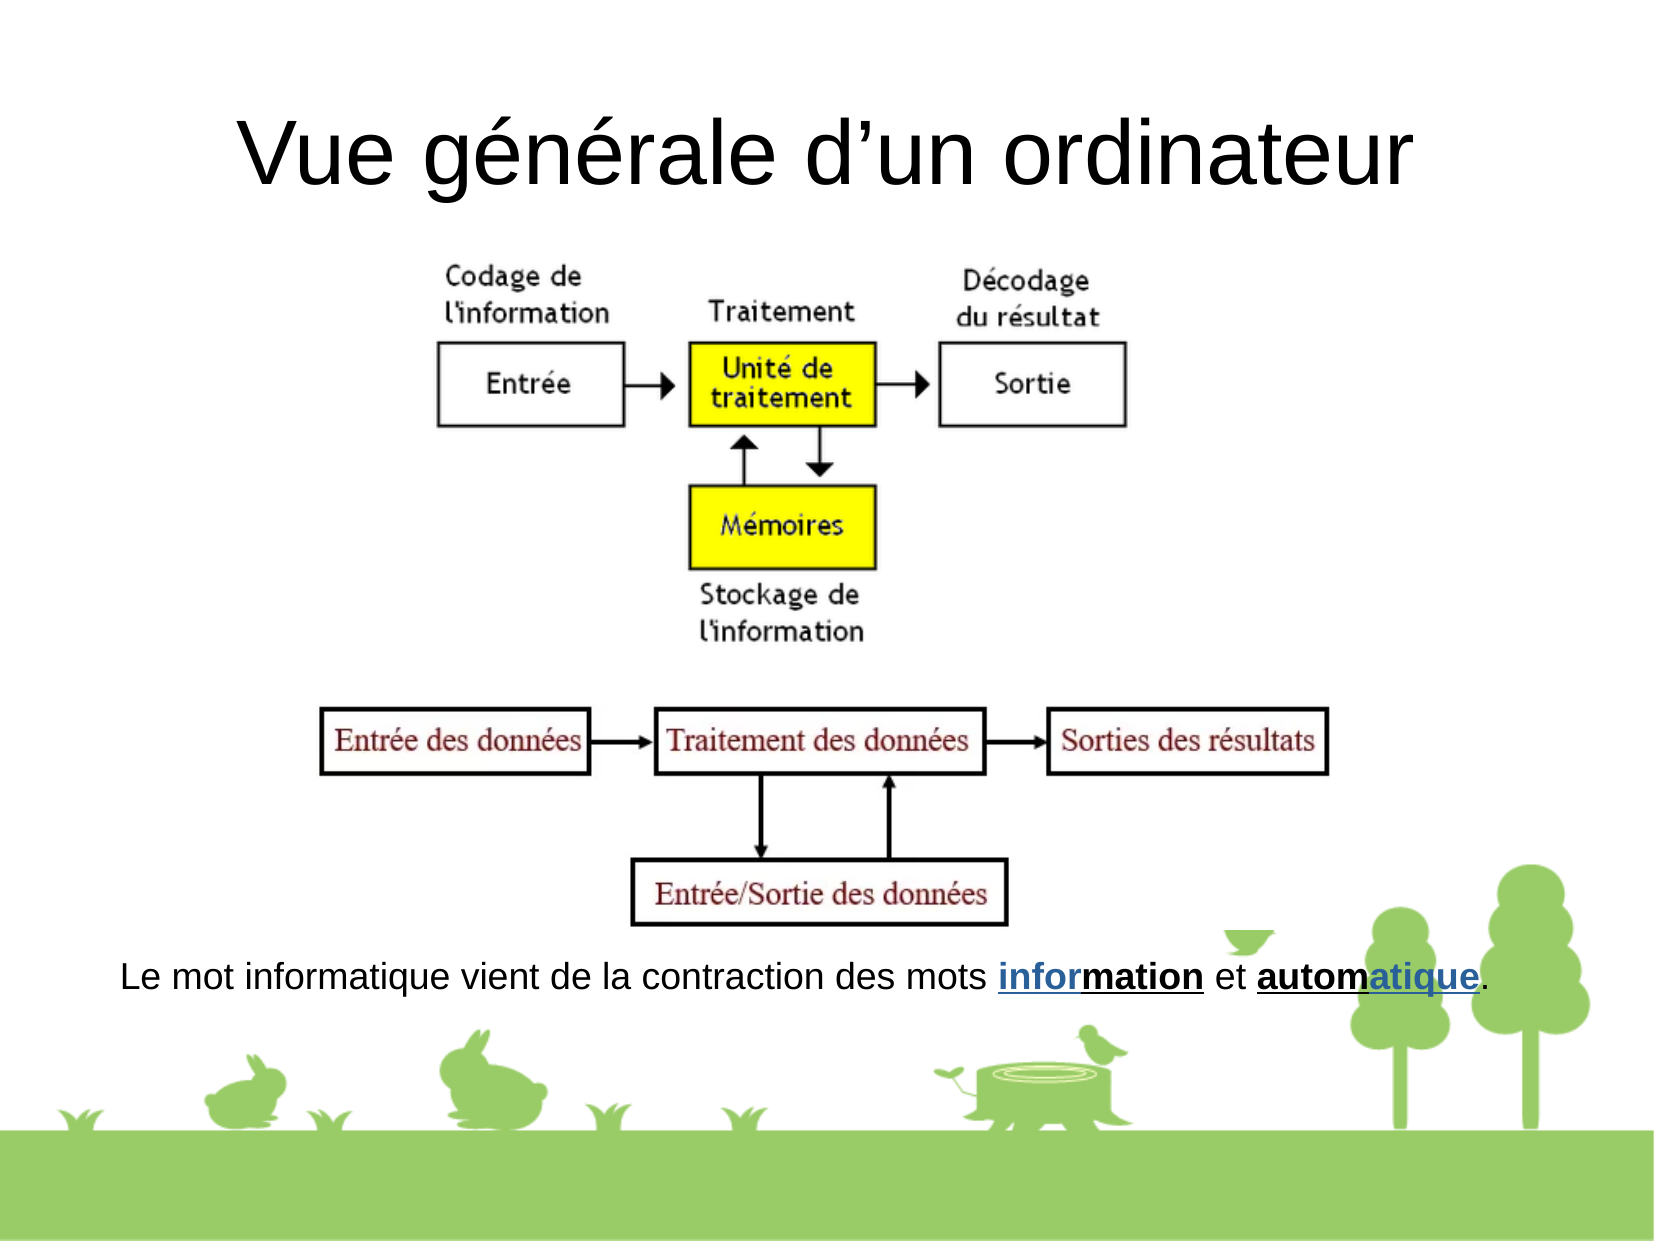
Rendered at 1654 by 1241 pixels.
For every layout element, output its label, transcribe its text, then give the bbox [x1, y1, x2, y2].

picture [0, 0, 1654, 1241]
text_box Le mot informatique vient de la contraction des mots information et automatique. [105, 948, 1506, 1006]
title Vue générale d’un ordinateur [82, 49, 1571, 257]
